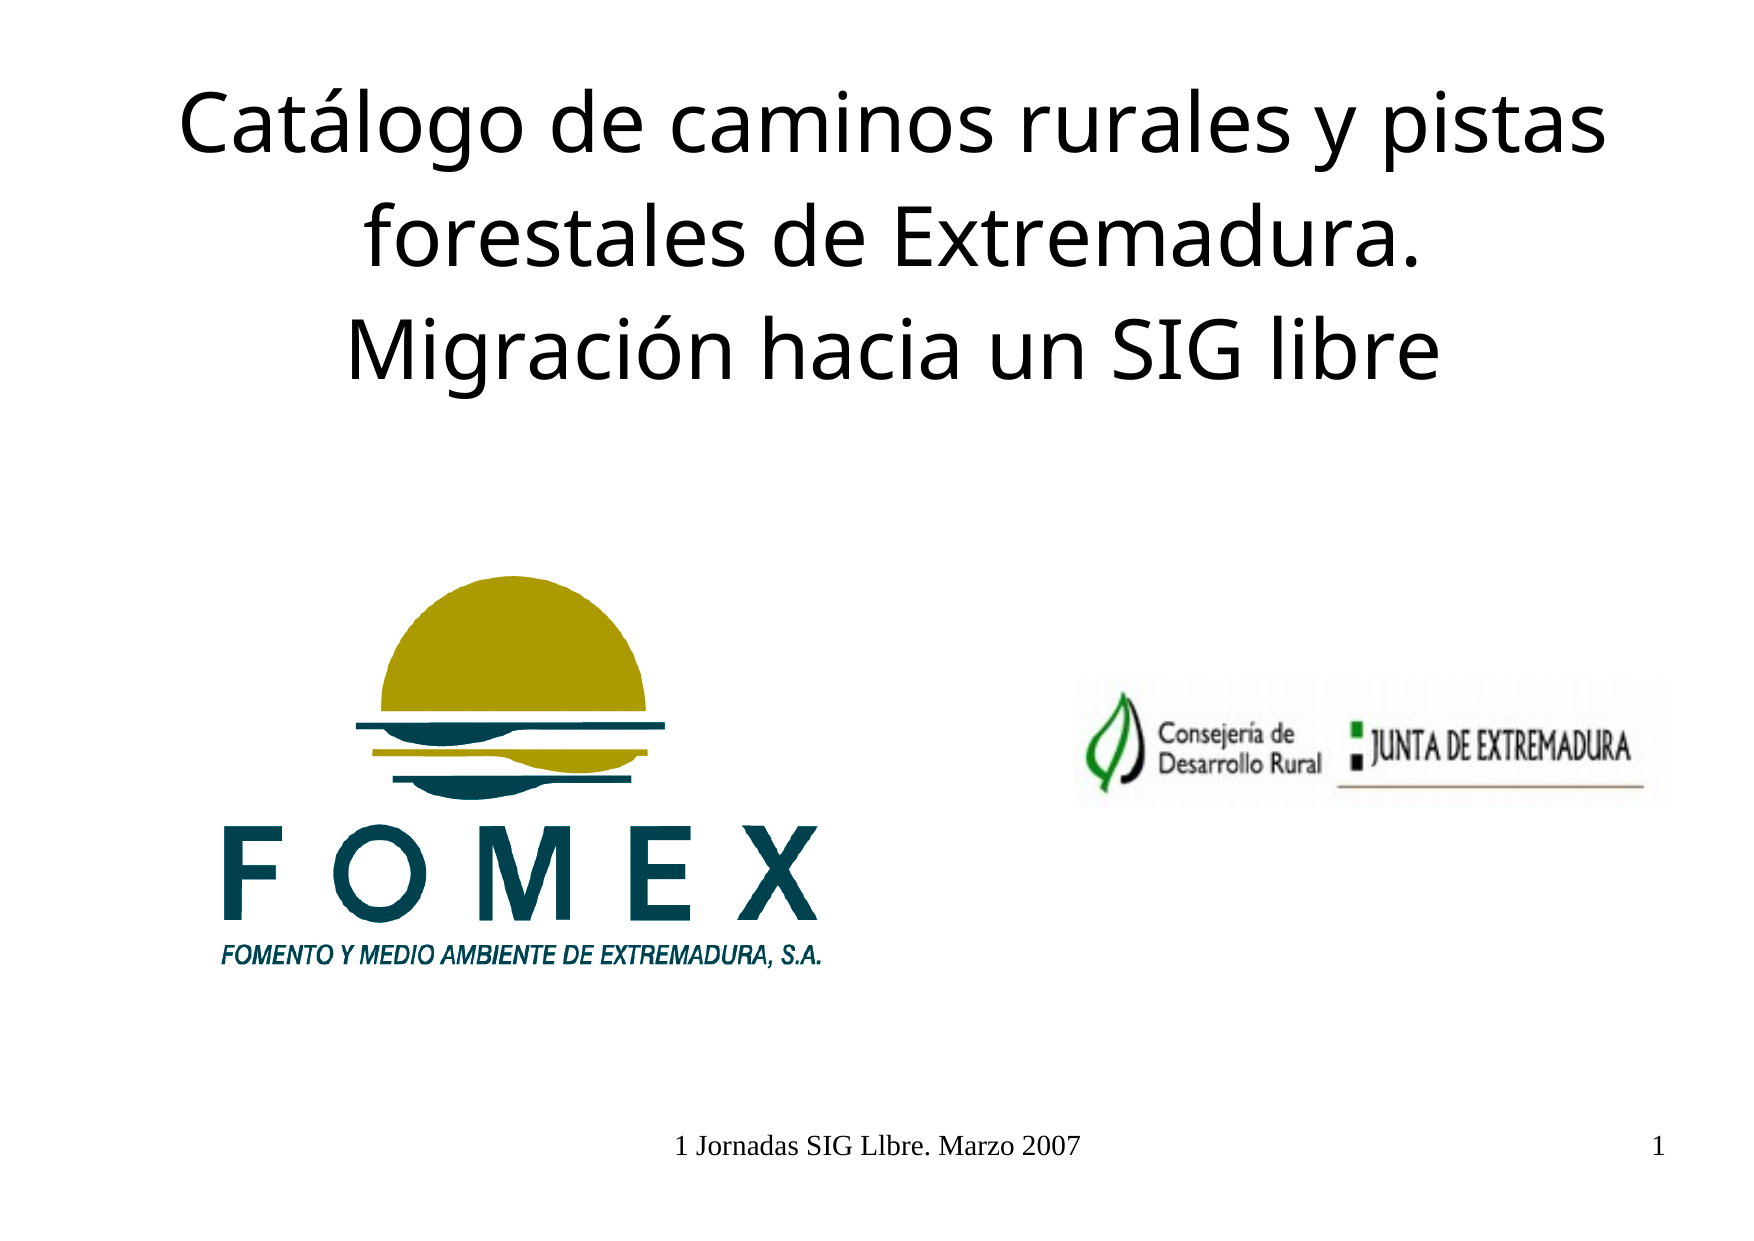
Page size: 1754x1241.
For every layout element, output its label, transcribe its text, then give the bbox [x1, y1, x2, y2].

picture [1074, 679, 1666, 808]
title Catálogo de caminos rurales y pistas forestales de Extremadura. Migración hacia un SIG libre [104, 88, 1684, 379]
picture [206, 560, 836, 991]
